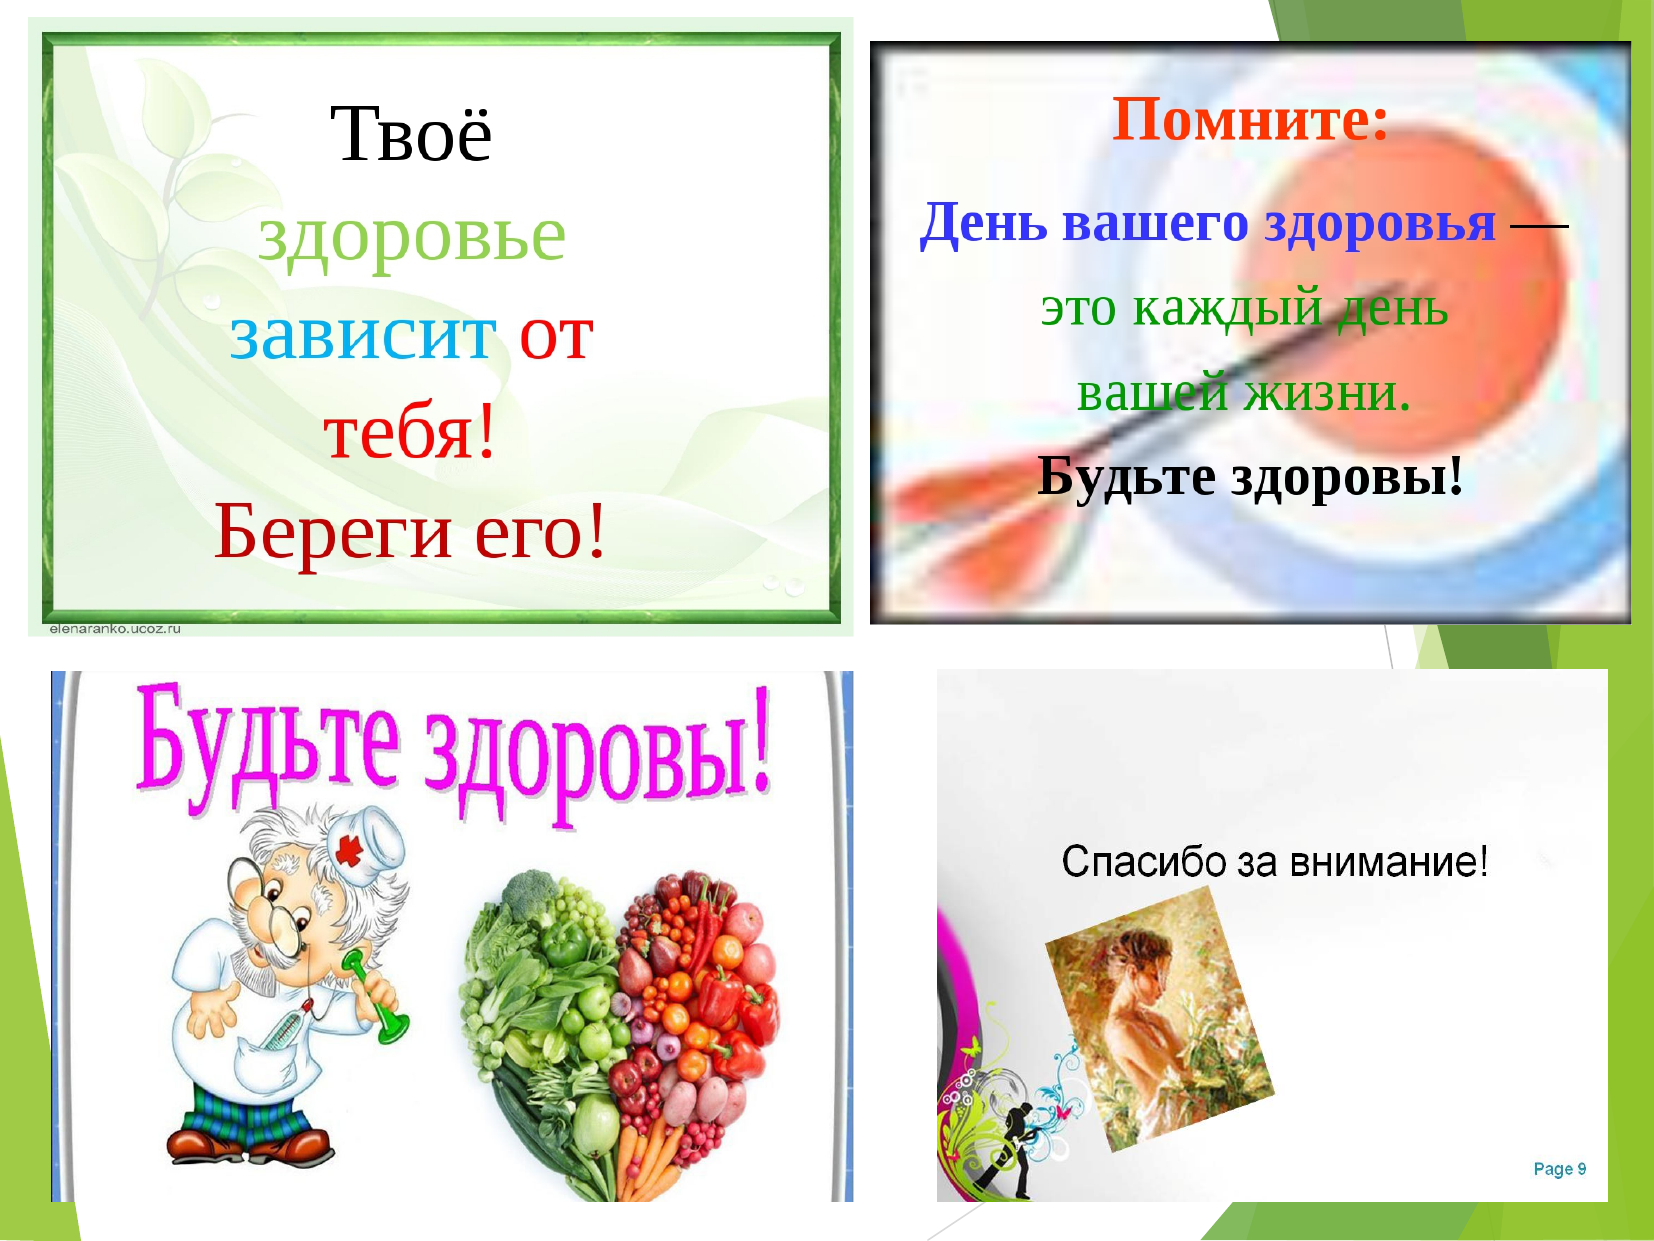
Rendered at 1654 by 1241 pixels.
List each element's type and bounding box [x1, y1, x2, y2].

picture [937, 669, 1608, 1202]
picture [870, 41, 1632, 625]
picture [51, 671, 854, 1202]
picture [28, 17, 854, 637]
